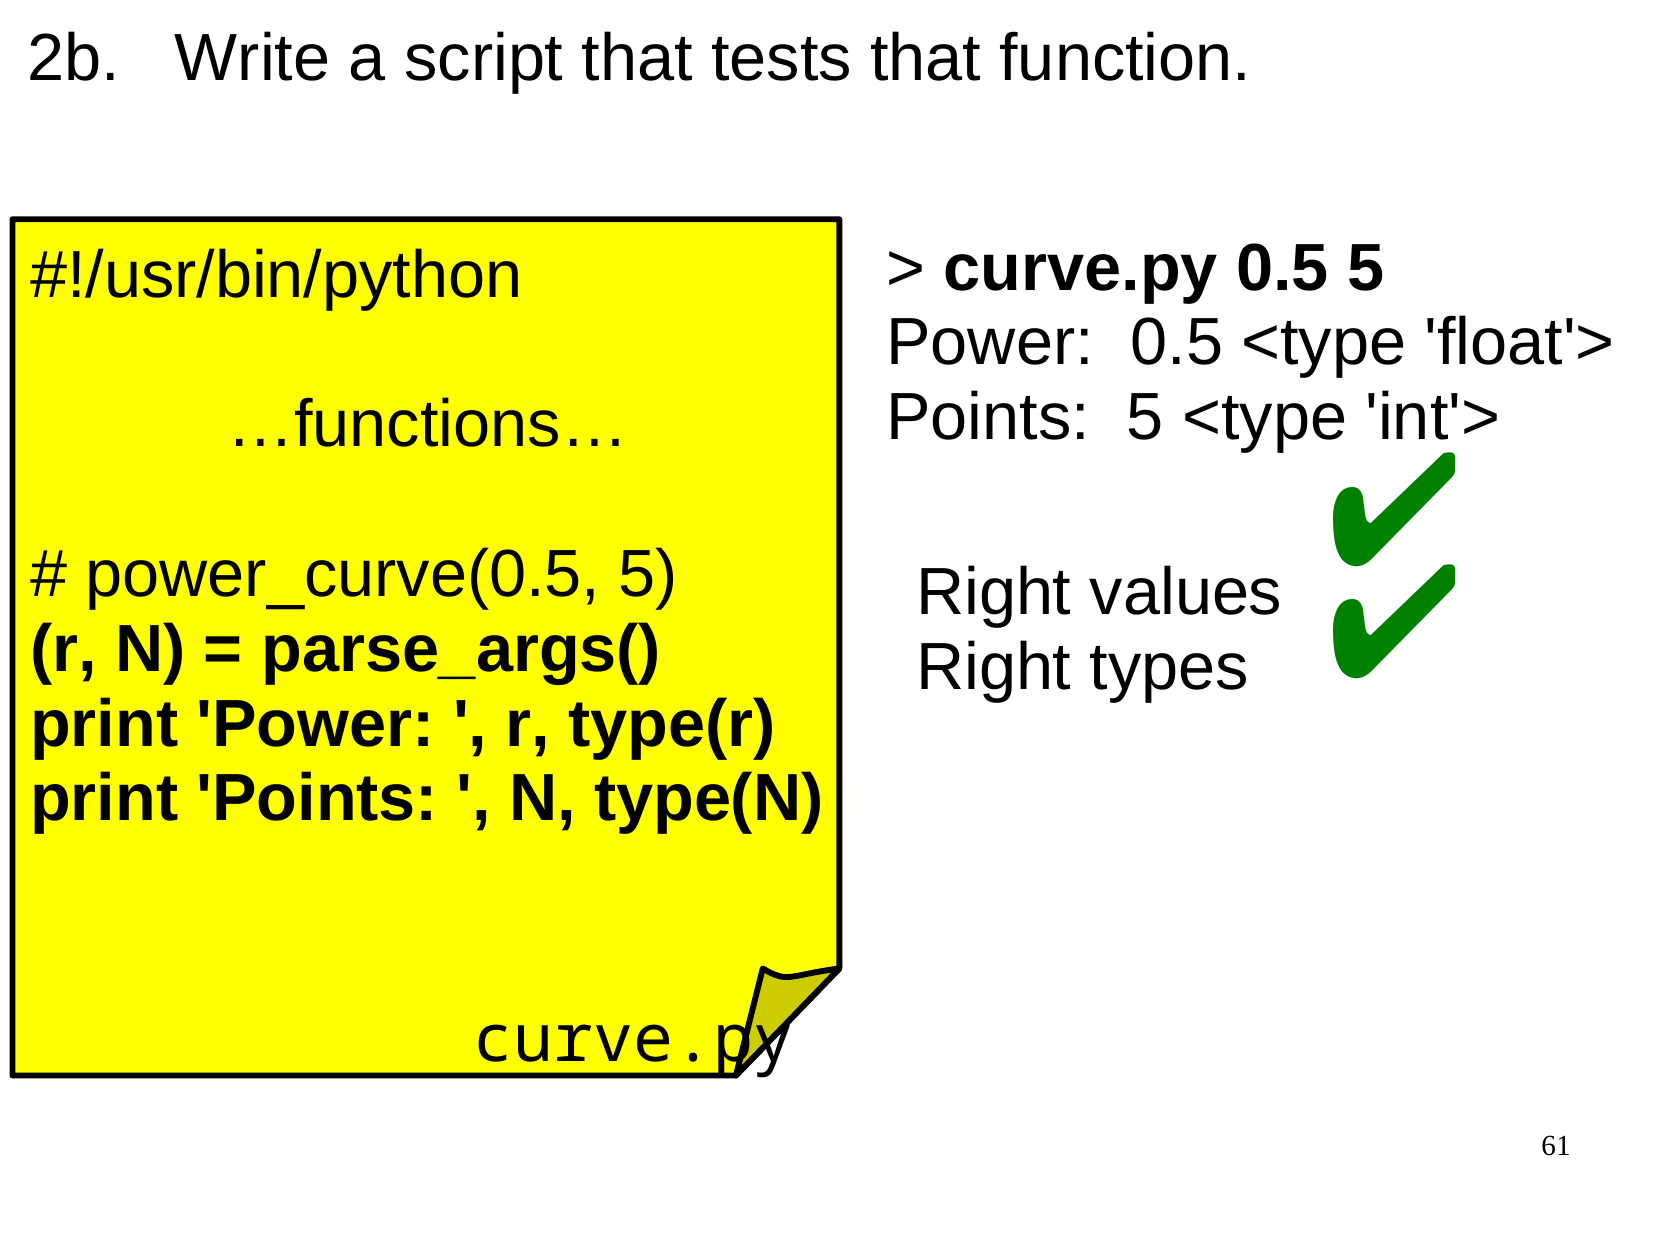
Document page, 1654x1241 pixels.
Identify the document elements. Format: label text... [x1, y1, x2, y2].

text_box ✔ [1311, 635, 1479, 748]
text_box curve.py [455, 980, 812, 1077]
text_box ✔ [1311, 414, 1479, 635]
text_box > curve.py 0.5 5 Power: 0.5 <type 'float'> Points: 5 <type 'int'> [868, 219, 1634, 465]
text_box Right values Right types [898, 544, 1301, 715]
text_box 2b. Write a script that tests that function. [12, 12, 1268, 103]
text_box #!/usr/bin/python …functions… # power_curve(0.5, 5) (r, N) = parse_args() print 'Power: ', r, type(r) print 'Points: ', N, type(N) [12, 219, 840, 1076]
